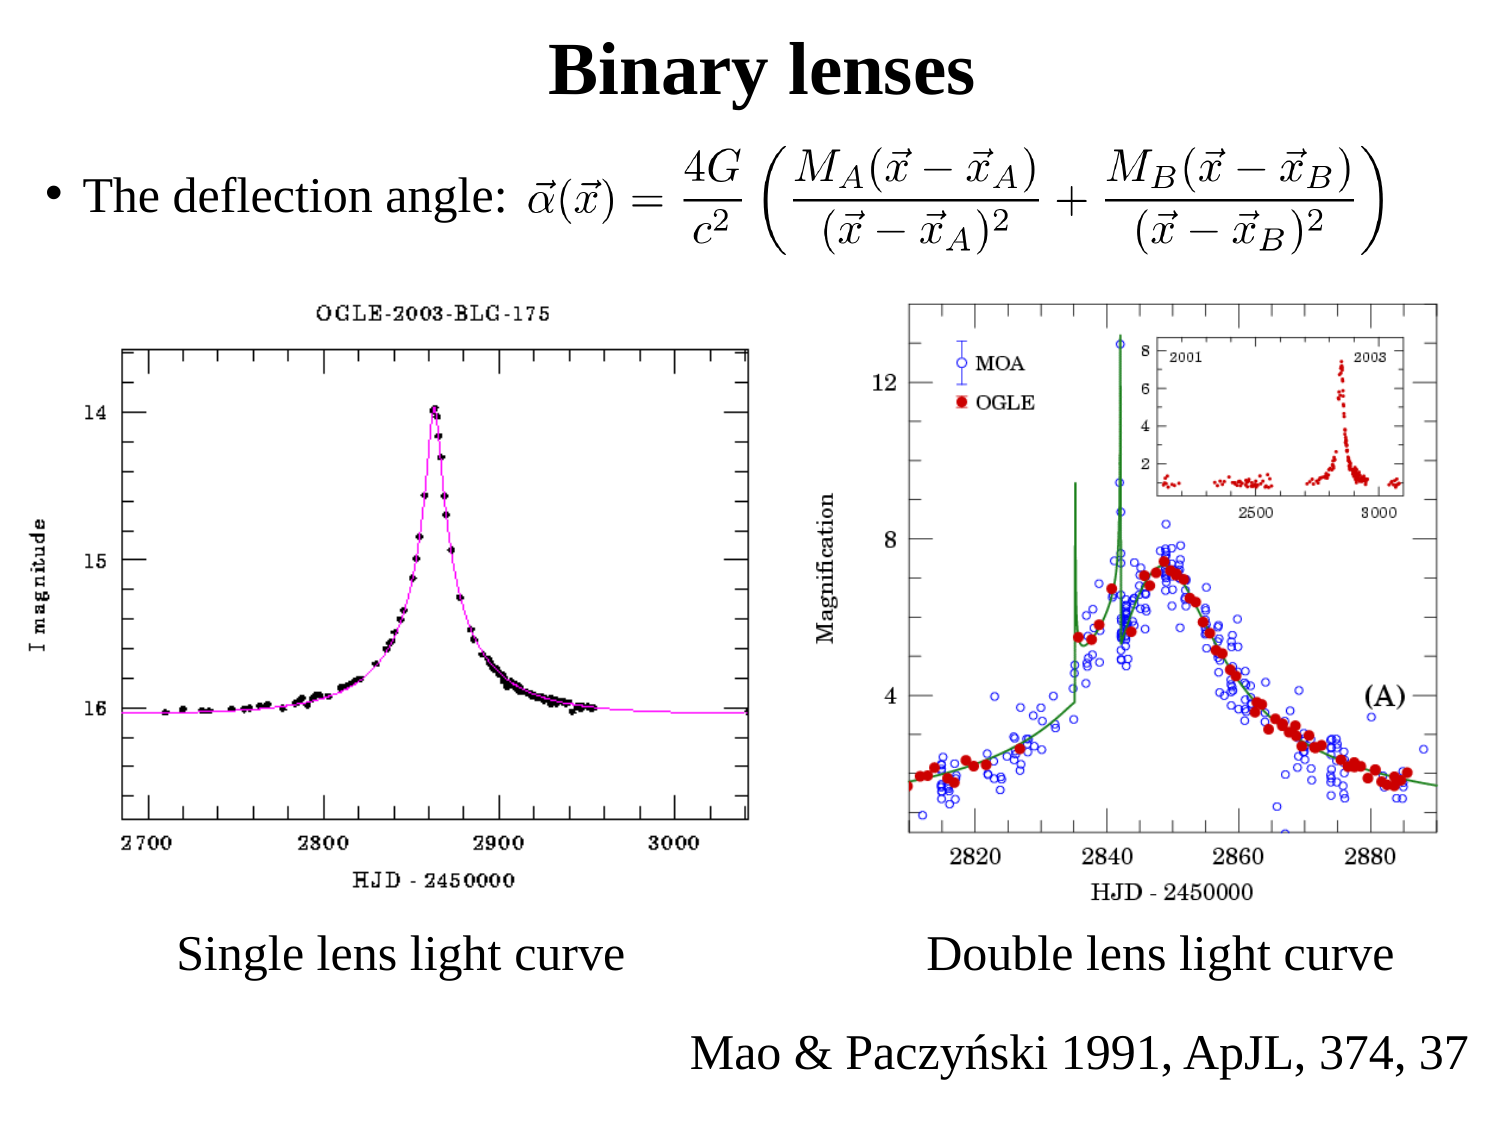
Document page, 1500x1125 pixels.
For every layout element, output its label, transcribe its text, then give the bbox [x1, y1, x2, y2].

title Binary lenses [225, 12, 1300, 118]
picture [802, 274, 1475, 918]
text_box Mao & Paczyński 1991, ApJL, 374, 37 [674, 1012, 1488, 1088]
picture [528, 145, 1383, 255]
picture [12, 299, 779, 894]
list The deflection angle: Single lens light curve Double lens light curve [30, 155, 1472, 989]
